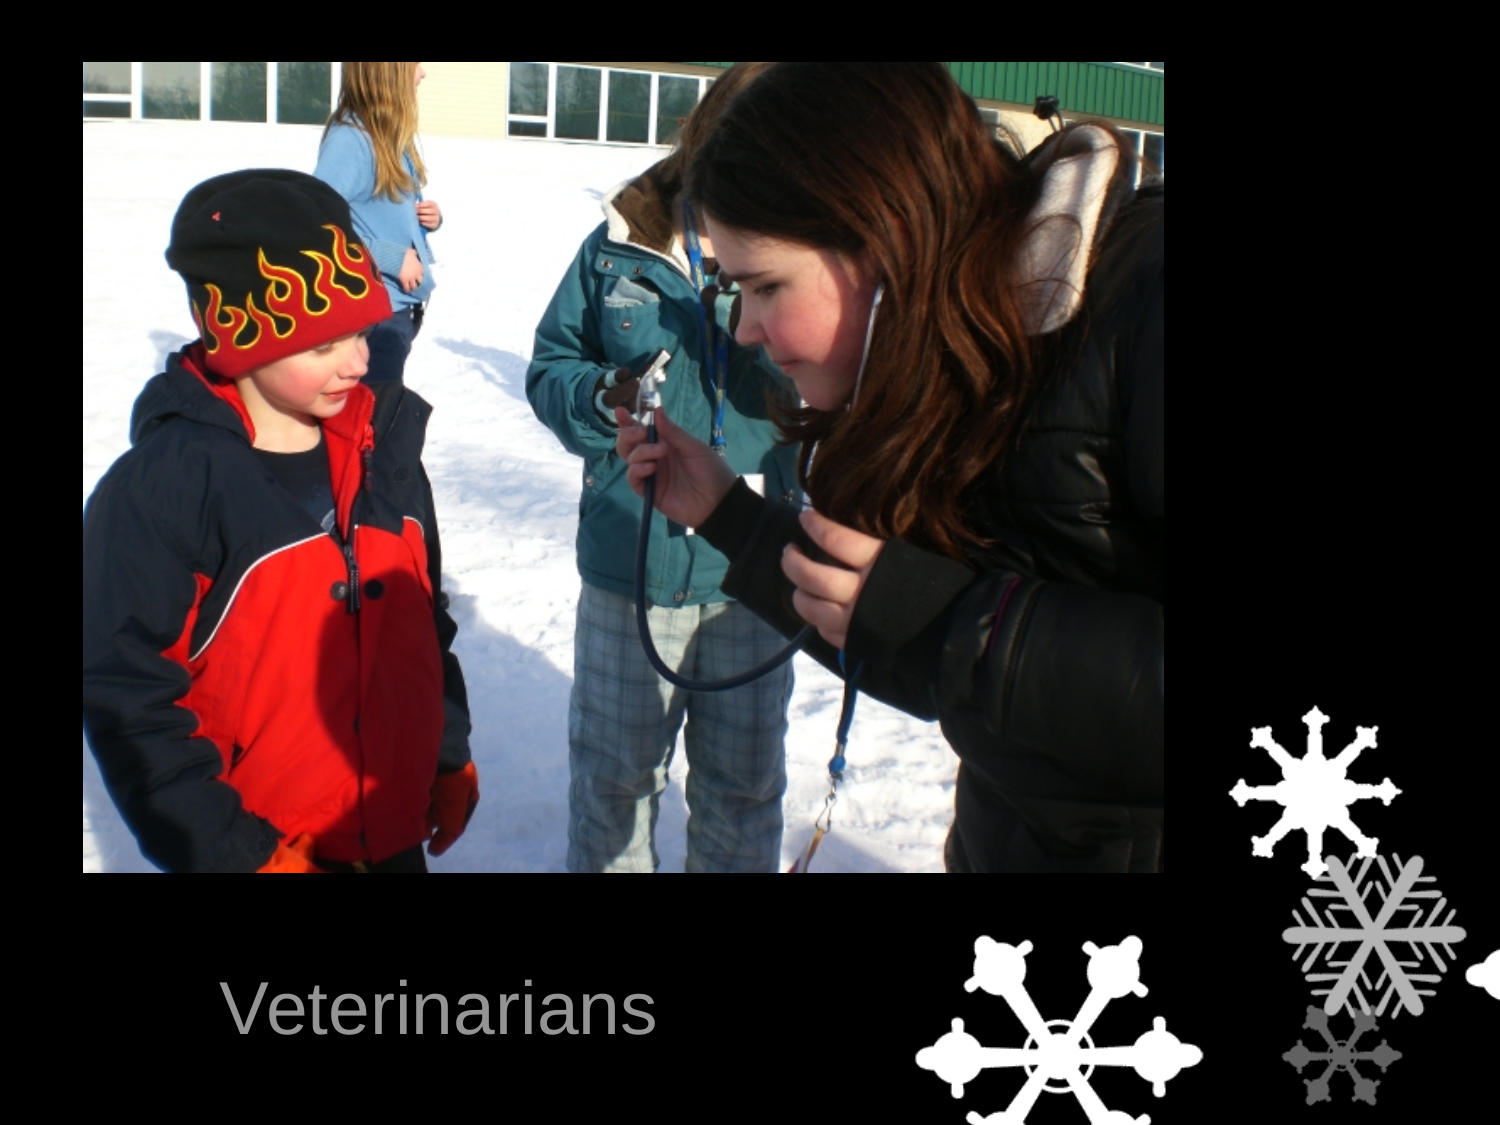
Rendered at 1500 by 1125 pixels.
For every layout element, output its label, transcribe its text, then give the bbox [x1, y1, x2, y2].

picture [83, 62, 1164, 873]
text_box Veterinarians [204, 951, 697, 1058]
